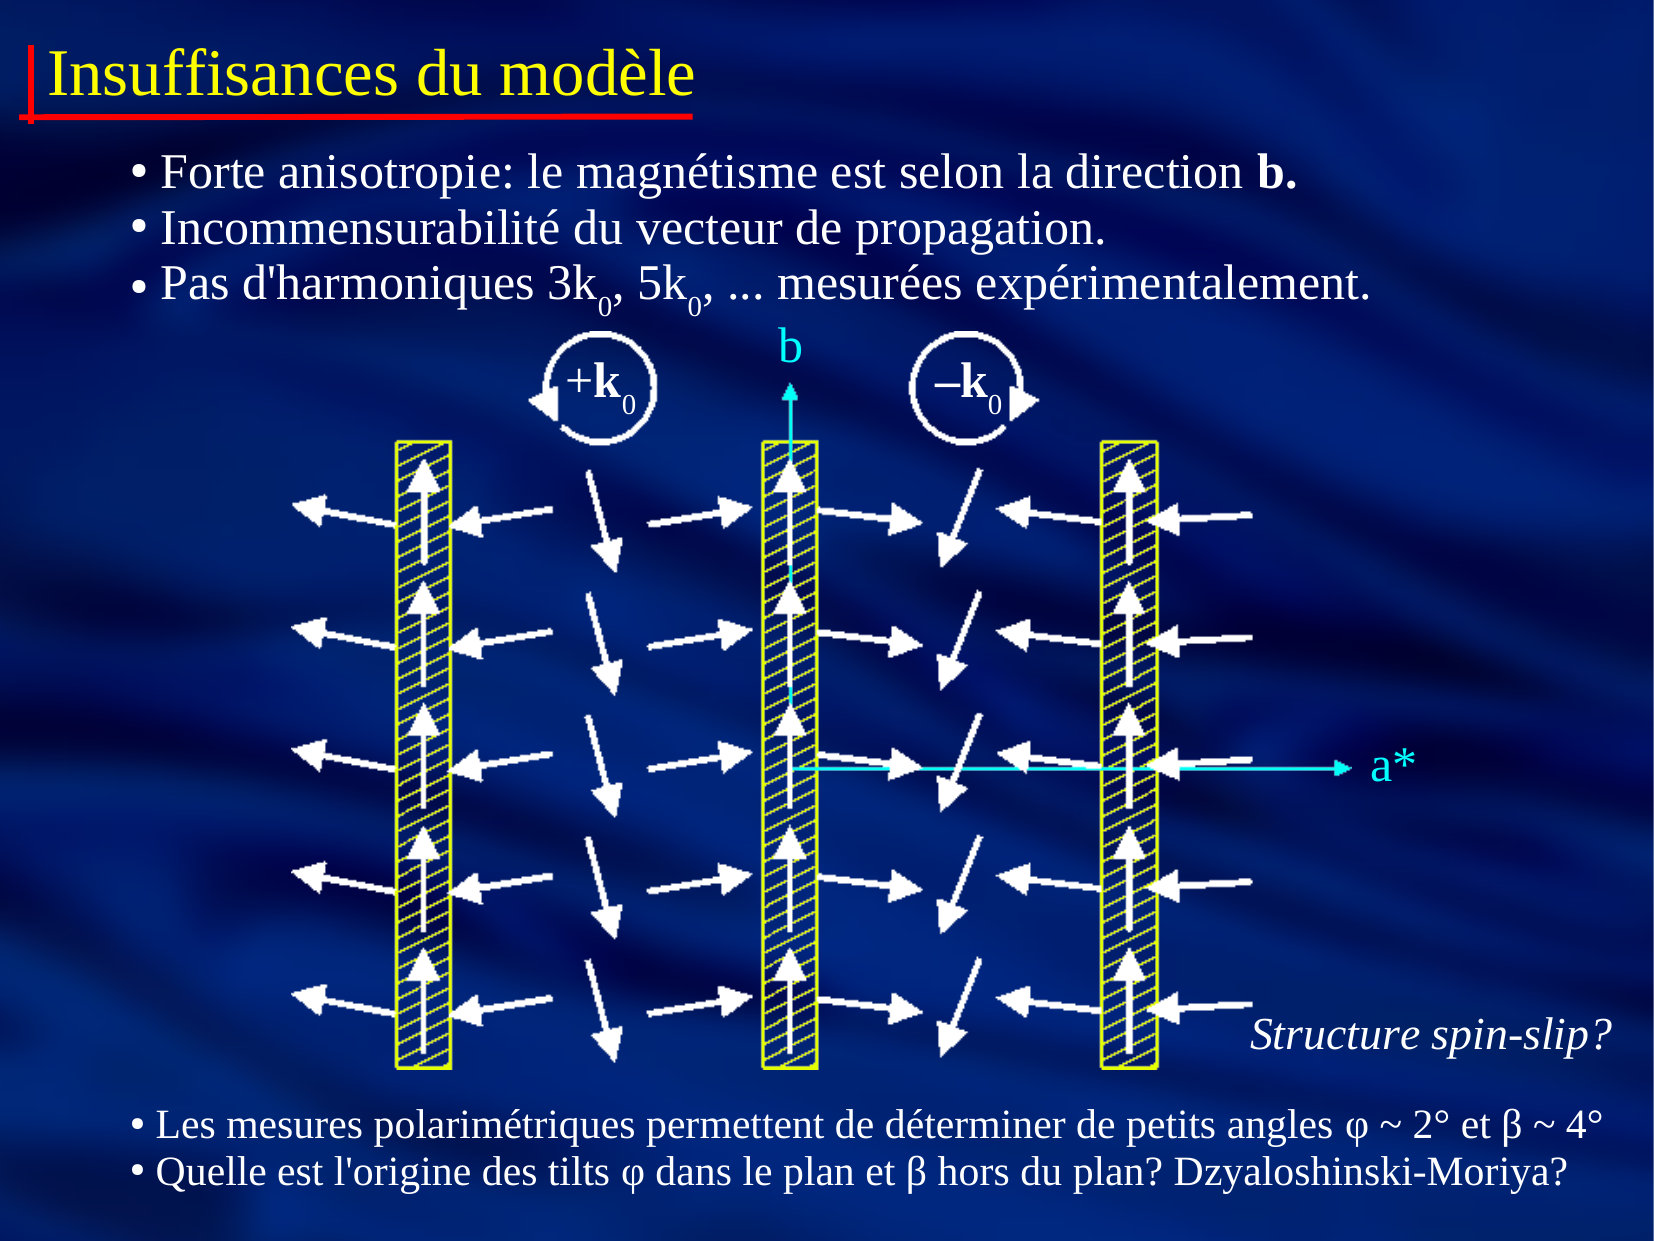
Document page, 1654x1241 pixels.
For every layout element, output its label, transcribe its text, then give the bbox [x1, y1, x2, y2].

text_box Structure spin-slip? [1250, 1008, 1614, 1060]
text_box Insuffisances du modèle [47, 35, 1231, 110]
text_box b [778, 317, 804, 373]
text_box Les mesures polarimétriques permettent de déterminer de petits angles φ ~ 2° et β ~ 4° Quelle est l'origine des tilts φ dans le plan et β hors du plan? Dzyaloshinski-Moriya? [130, 1101, 1602, 1195]
text_box +k0 [565, 353, 637, 421]
text_box Forte anisotropie: le magnétisme est selon la direction b. Incommensurabilité du vecteur de propagation. Pas d'harmoniques 3k0, 5k0, ... mesurées expérimentalement. [130, 144, 1430, 323]
text_box a* [1370, 736, 1419, 792]
text_box –k0 [935, 353, 1003, 421]
picture [0, 0, 1654, 1241]
